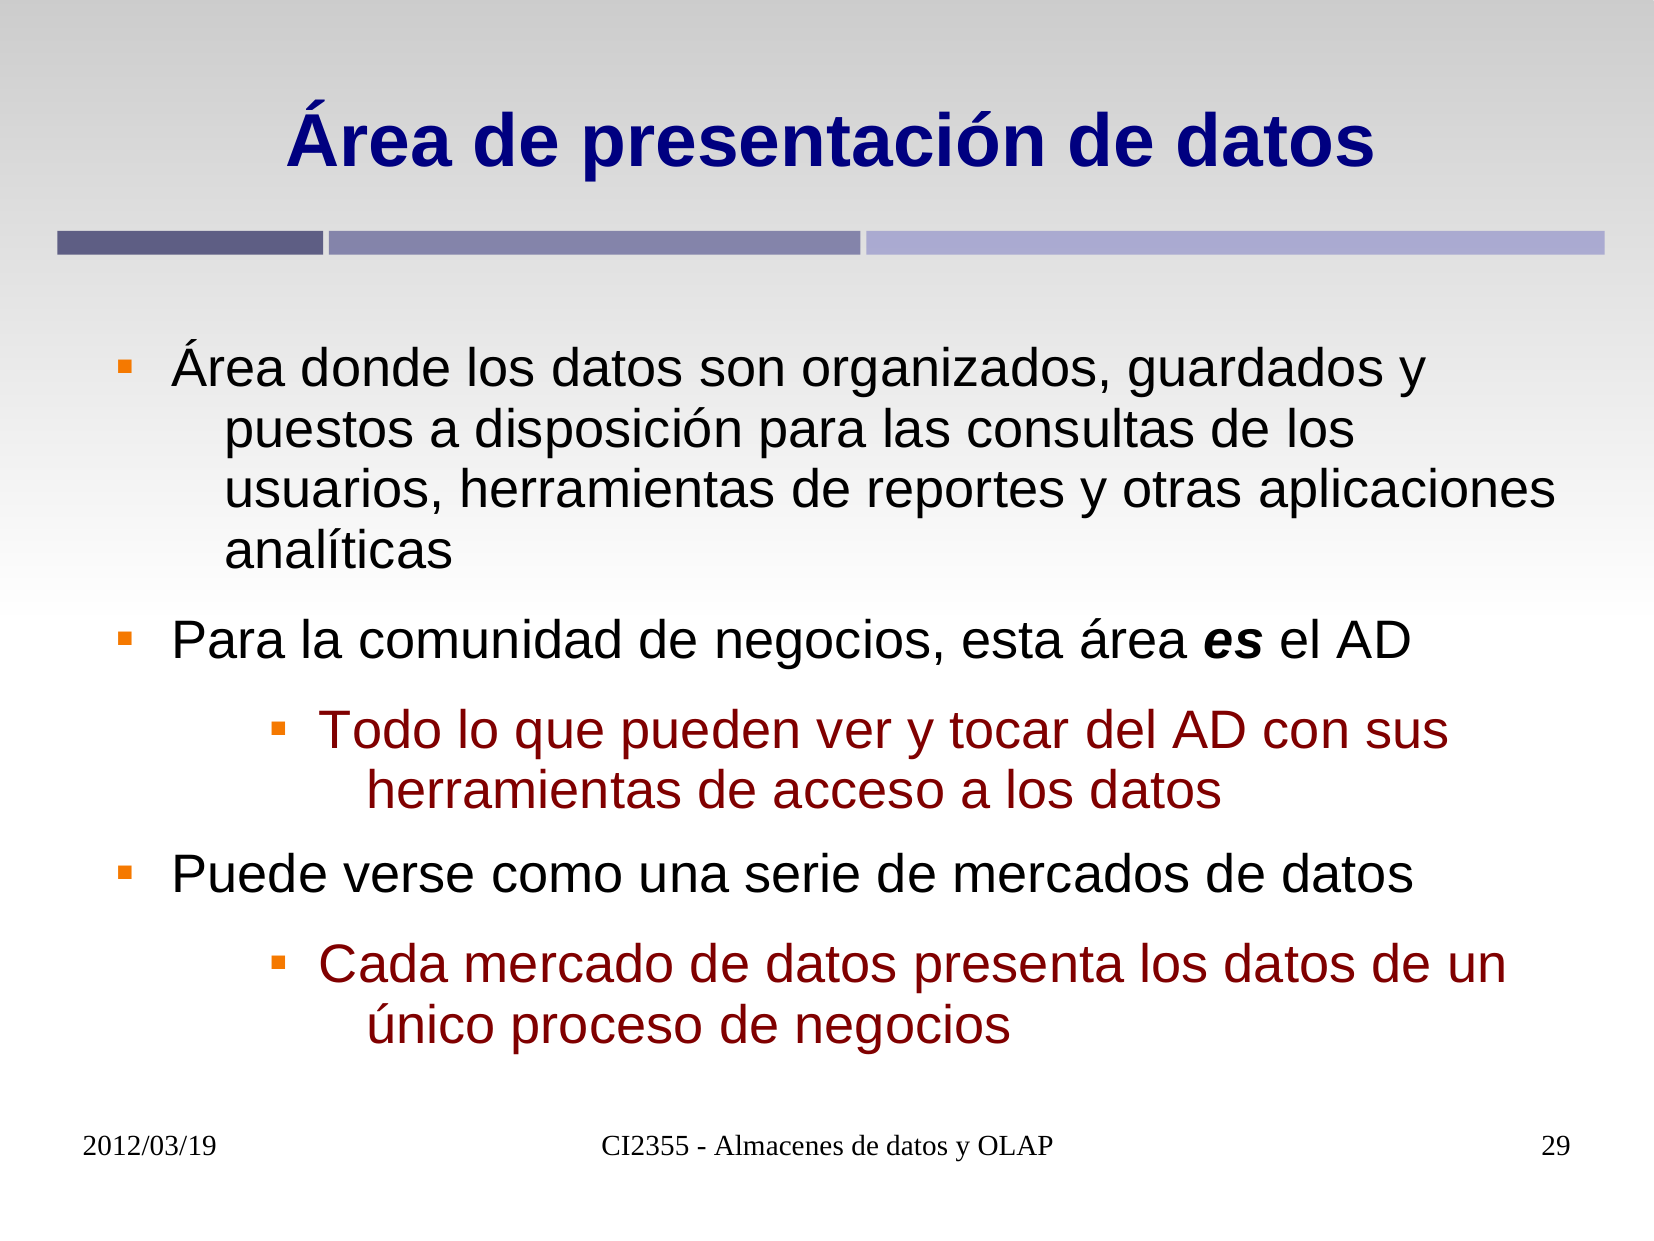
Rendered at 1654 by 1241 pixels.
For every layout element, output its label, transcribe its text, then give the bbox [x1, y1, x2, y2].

list Área donde los datos son organizados, guardados y puestos a disposición para las consultas de los usuarios, herramientas de reportes y otras aplicaciones analíticas Para la comunidad de negocios, esta área es el AD Todo lo que pueden ver y tocar del AD con sus herramientas de acceso a los datos Puede verse como una serie de mercados de datos Cada mercado de datos presenta los datos de un único proceso de negocios [82, 337, 1571, 1109]
title Área de presentación de datos [86, 55, 1576, 226]
